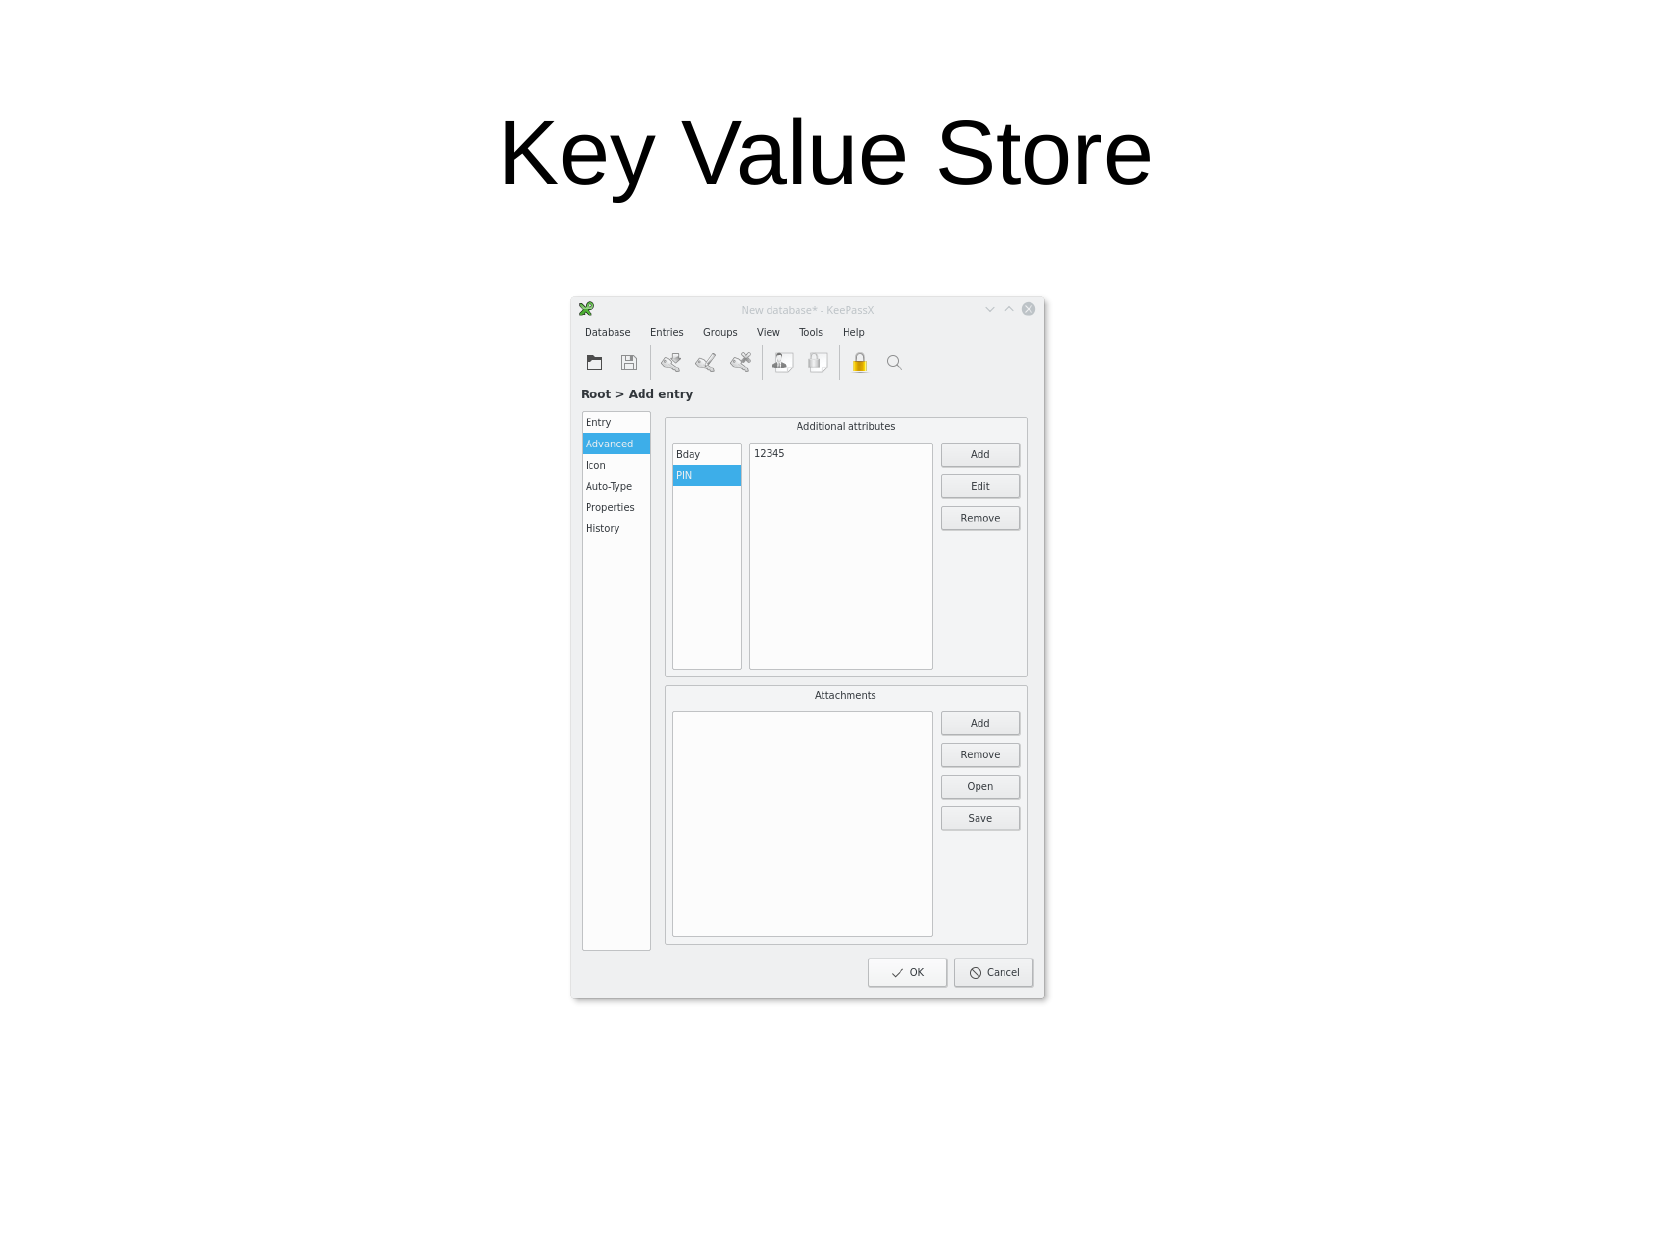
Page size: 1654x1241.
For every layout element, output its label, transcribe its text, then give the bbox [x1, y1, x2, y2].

picture [564, 290, 1056, 1010]
title Key Value Store [82, 49, 1571, 257]
